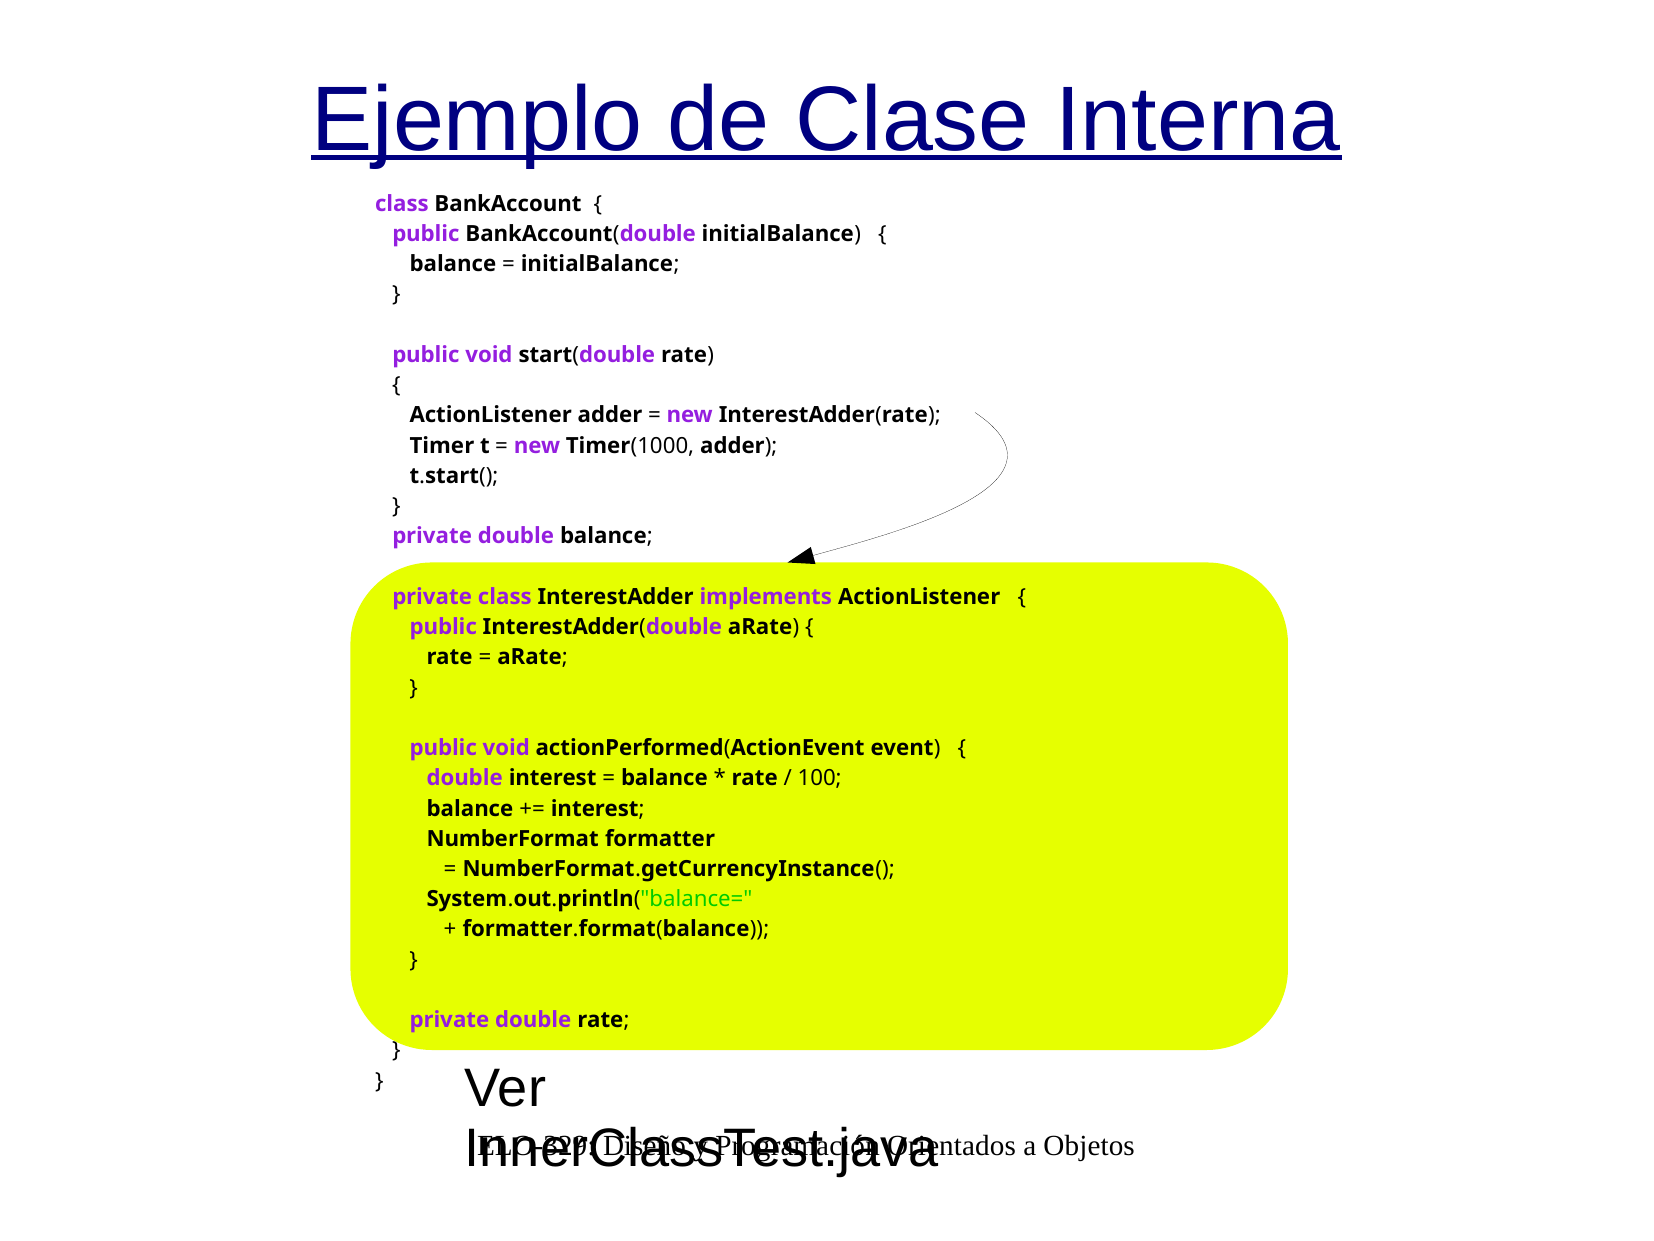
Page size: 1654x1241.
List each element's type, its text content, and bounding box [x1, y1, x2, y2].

text_box Ver InnerClassTest.java [450, 1050, 1051, 1133]
title Ejemplo de Clase Interna [82, 49, 1571, 188]
text_box [350, 585, 375, 1027]
list class BankAccount { public BankAccount(double initialBalance) { balance = initialBalance; } public void start(double rate) { ActionListener adder = new InterestAdder(rate); Timer t = new Timer(1000, adder); t.start(); } private double balance; private class InterestAdder implements ActionListener { public InterestAdder(double aRate) { rate = aRate; } public void actionPerformed(ActionEvent event) { double interest = balance * rate / 100; balance += interest; NumberFormat formatter = NumberFormat.getCurrencyInstance(); System.out.println("balance=" + formatter.format(balance)); } private double rate; } } [375, 187, 1571, 1126]
